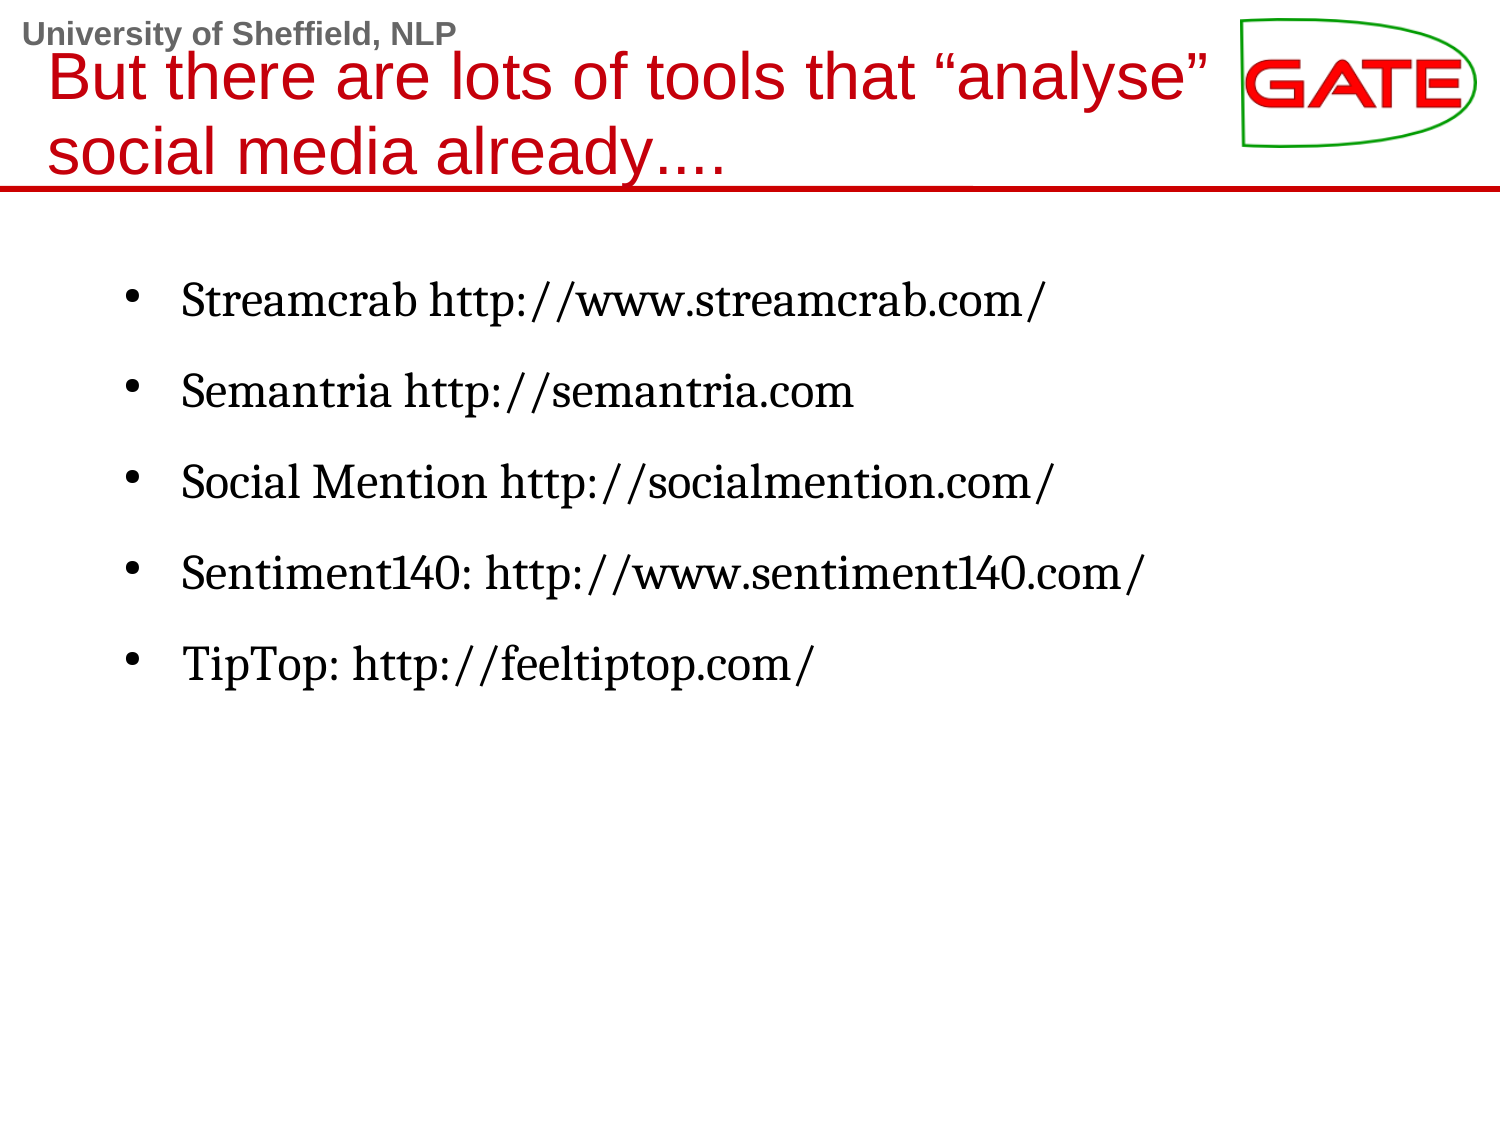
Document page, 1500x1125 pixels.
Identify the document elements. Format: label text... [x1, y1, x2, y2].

picture [1240, 18, 1477, 148]
list Streamcrab http://www.streamcrab.com/ Semantria http://semantria.com Social Mention http://socialmention.com/ Sentiment140: http://www.sentiment140.com/ TipTop: http://feeltiptop.com/ [67, 265, 1418, 934]
title But there are lots of tools that “analyse” social media already.... [47, 28, 1288, 201]
